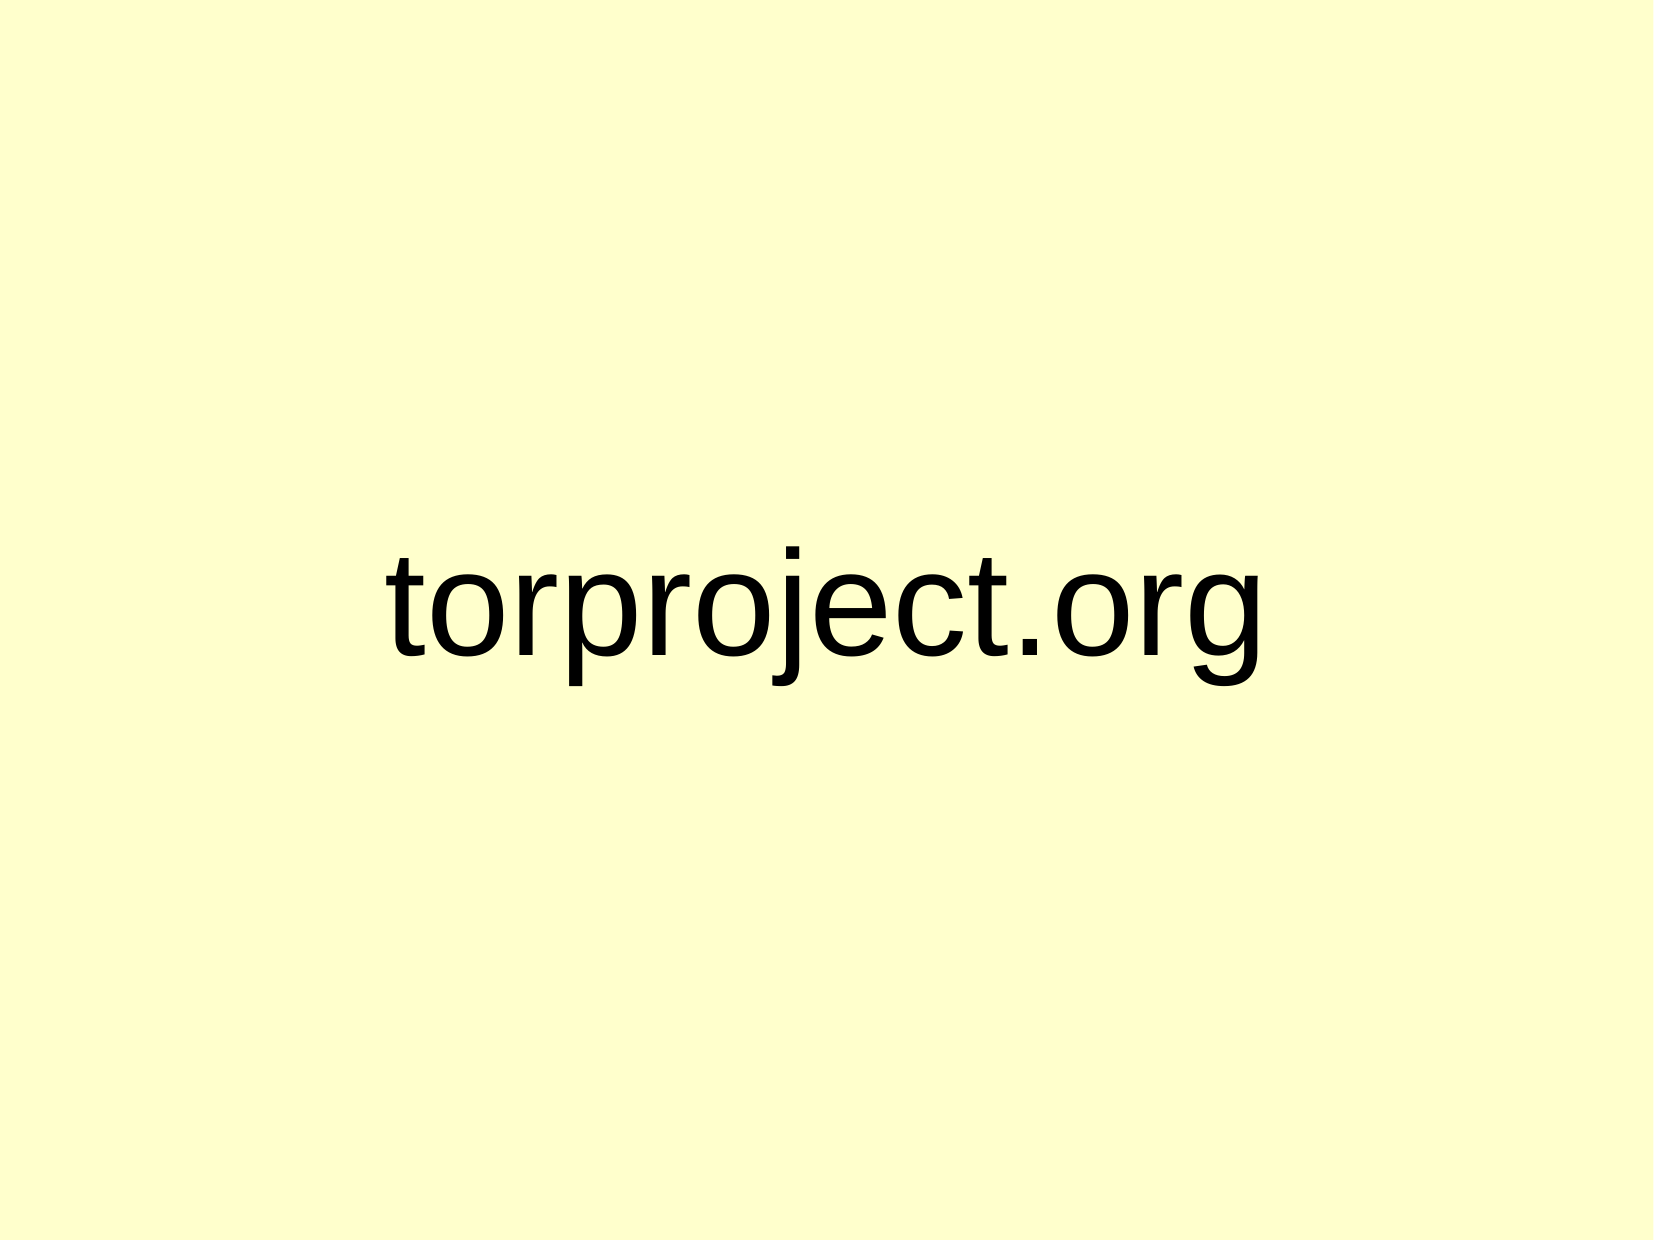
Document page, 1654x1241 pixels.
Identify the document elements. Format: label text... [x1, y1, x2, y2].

title torproject.org [82, 49, 1571, 1158]
